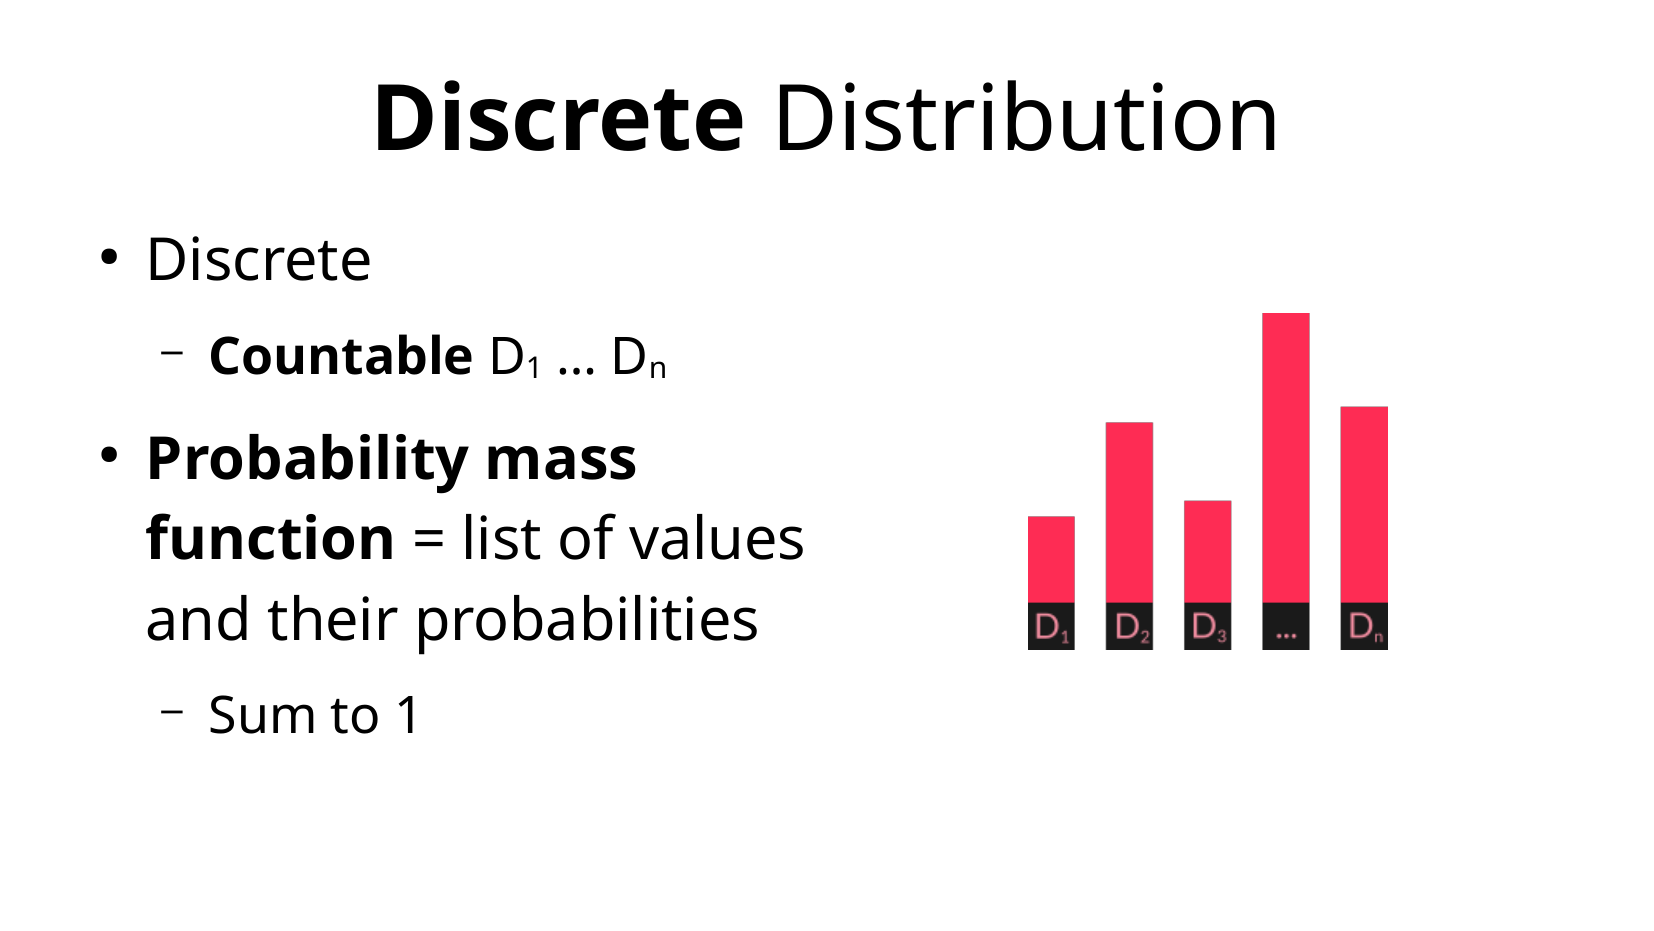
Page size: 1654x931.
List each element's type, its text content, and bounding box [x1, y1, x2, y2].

title Discrete Distribution [82, 37, 1571, 193]
list Discrete Countable D1 … Dn Probability mass function = list of values and their probabilities Sum to 1 [82, 217, 809, 758]
picture [1028, 313, 1388, 650]
